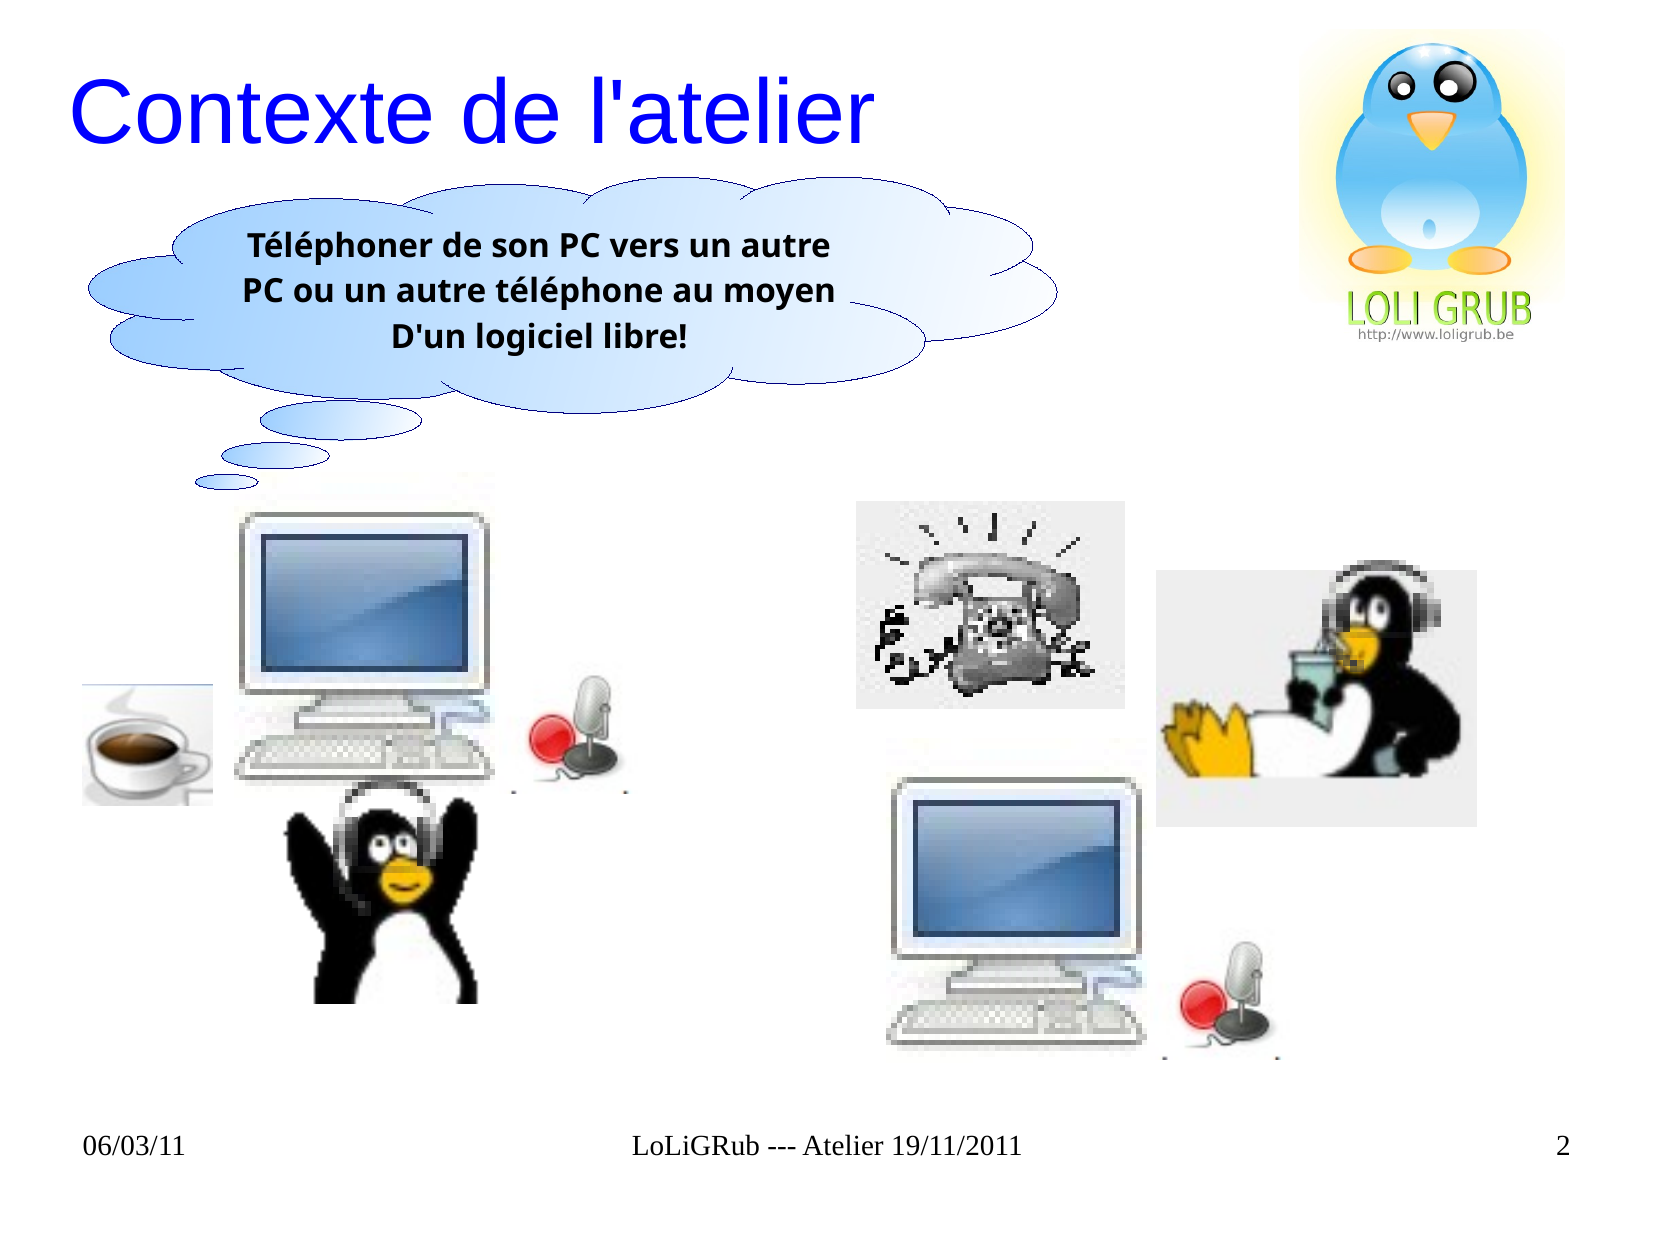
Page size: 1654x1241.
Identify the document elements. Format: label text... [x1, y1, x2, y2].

text_box Contexte de l'atelier [53, 53, 85, 172]
picture [856, 501, 1125, 709]
picture [1299, 29, 1565, 355]
picture [799, 560, 1477, 1063]
picture [82, 472, 662, 1004]
